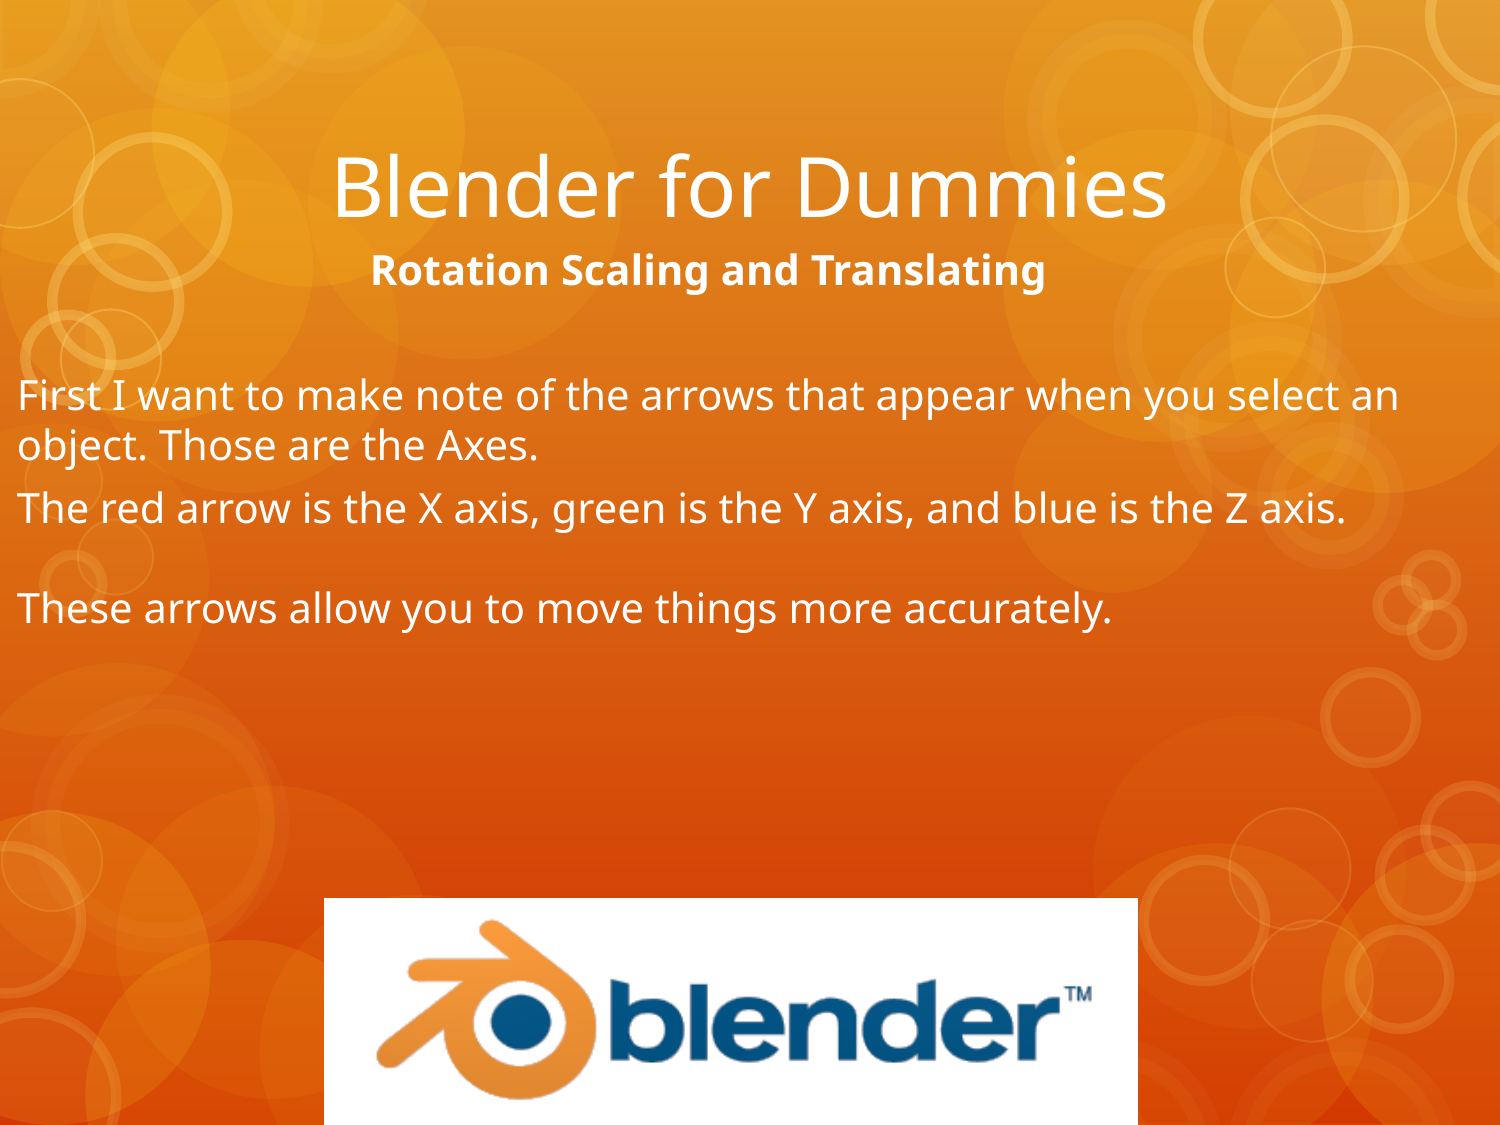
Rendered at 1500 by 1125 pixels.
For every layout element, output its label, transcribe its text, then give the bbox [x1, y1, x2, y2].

title Blender for Dummies [0, 0, 1500, 242]
picture [324, 898, 1138, 1125]
subtitle Rotation Scaling and Translating First I want to make note of the arrows that appear when you select an object. Those are the Axes. The red arrow is the X axis, green is the Y axis, and blue is the Z axis. These arrows allow you to move things more accurately. [1, 236, 1500, 899]
